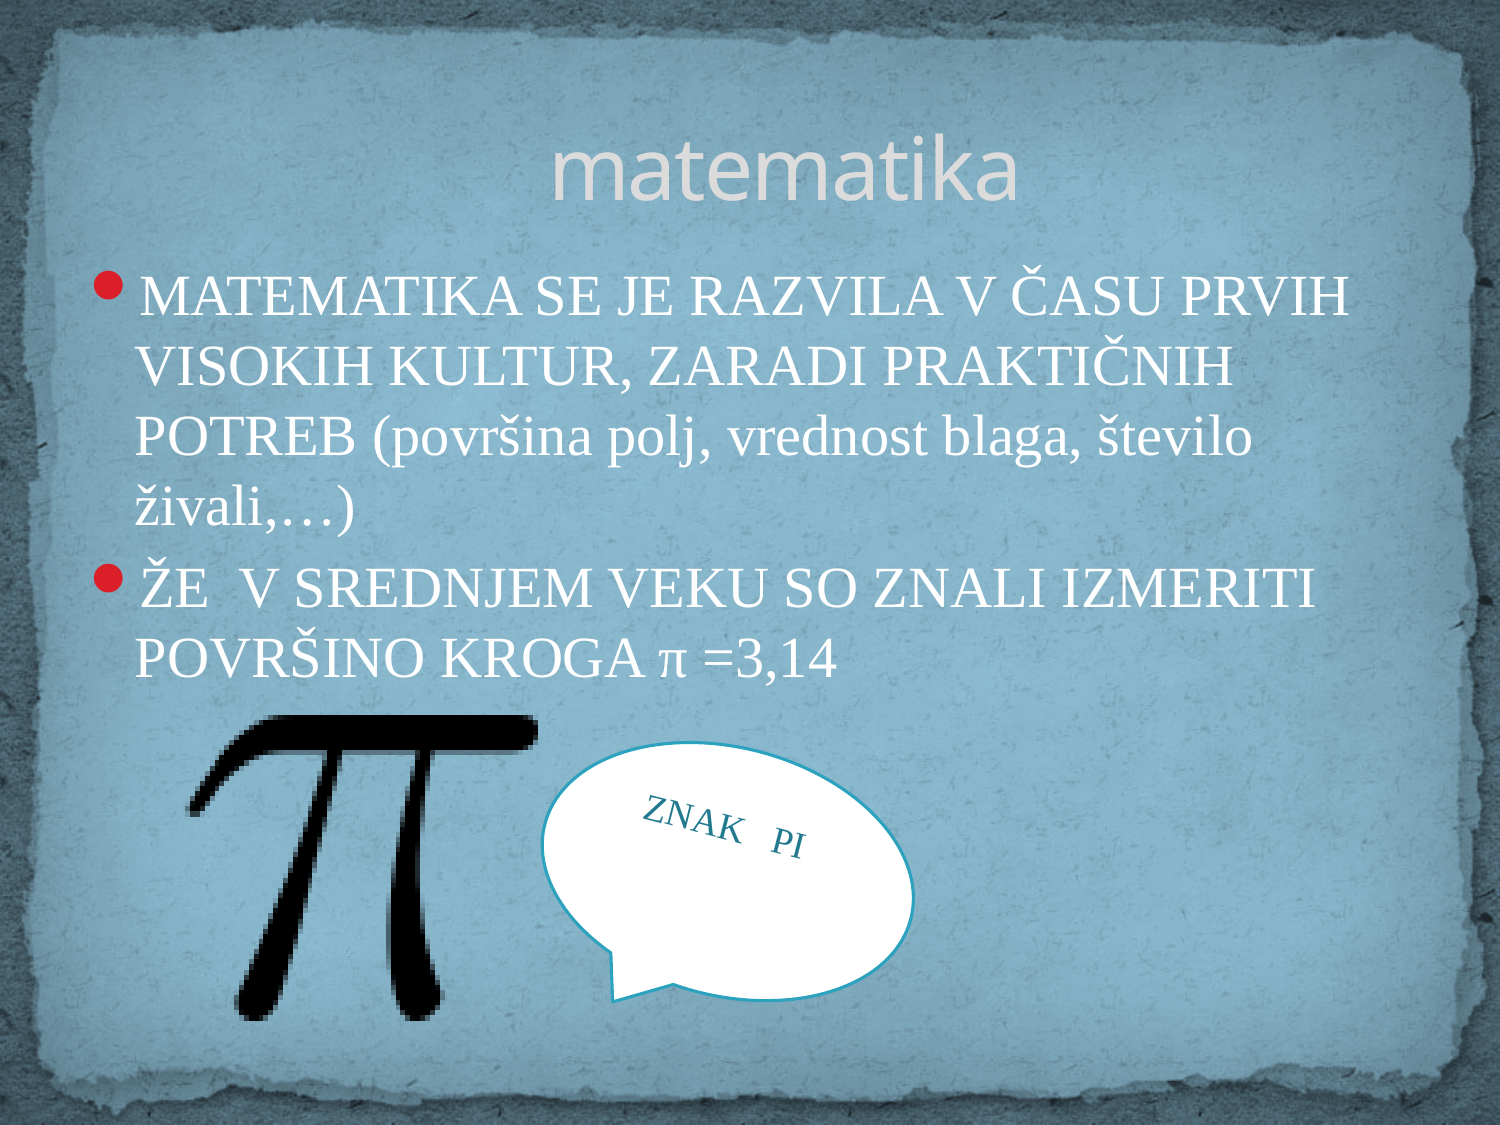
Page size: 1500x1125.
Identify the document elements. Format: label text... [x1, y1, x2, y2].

list MATEMATIKA SE JE RAZVILA V ČASU PRVIH VISOKIH KULTUR, ZARADI PRAKTIČNIH POTREB (površina polj, vrednost blaga, število živali,…) ŽE V SREDNJEM VEKU SO ZNALI IZMERITI POVRŠINO KROGA π =3,14 [75, 249, 1425, 1000]
text_box ZNAK PI [542, 742, 914, 1002]
title matematika [75, 24, 1425, 225]
picture [0, 0, 1500, 1125]
